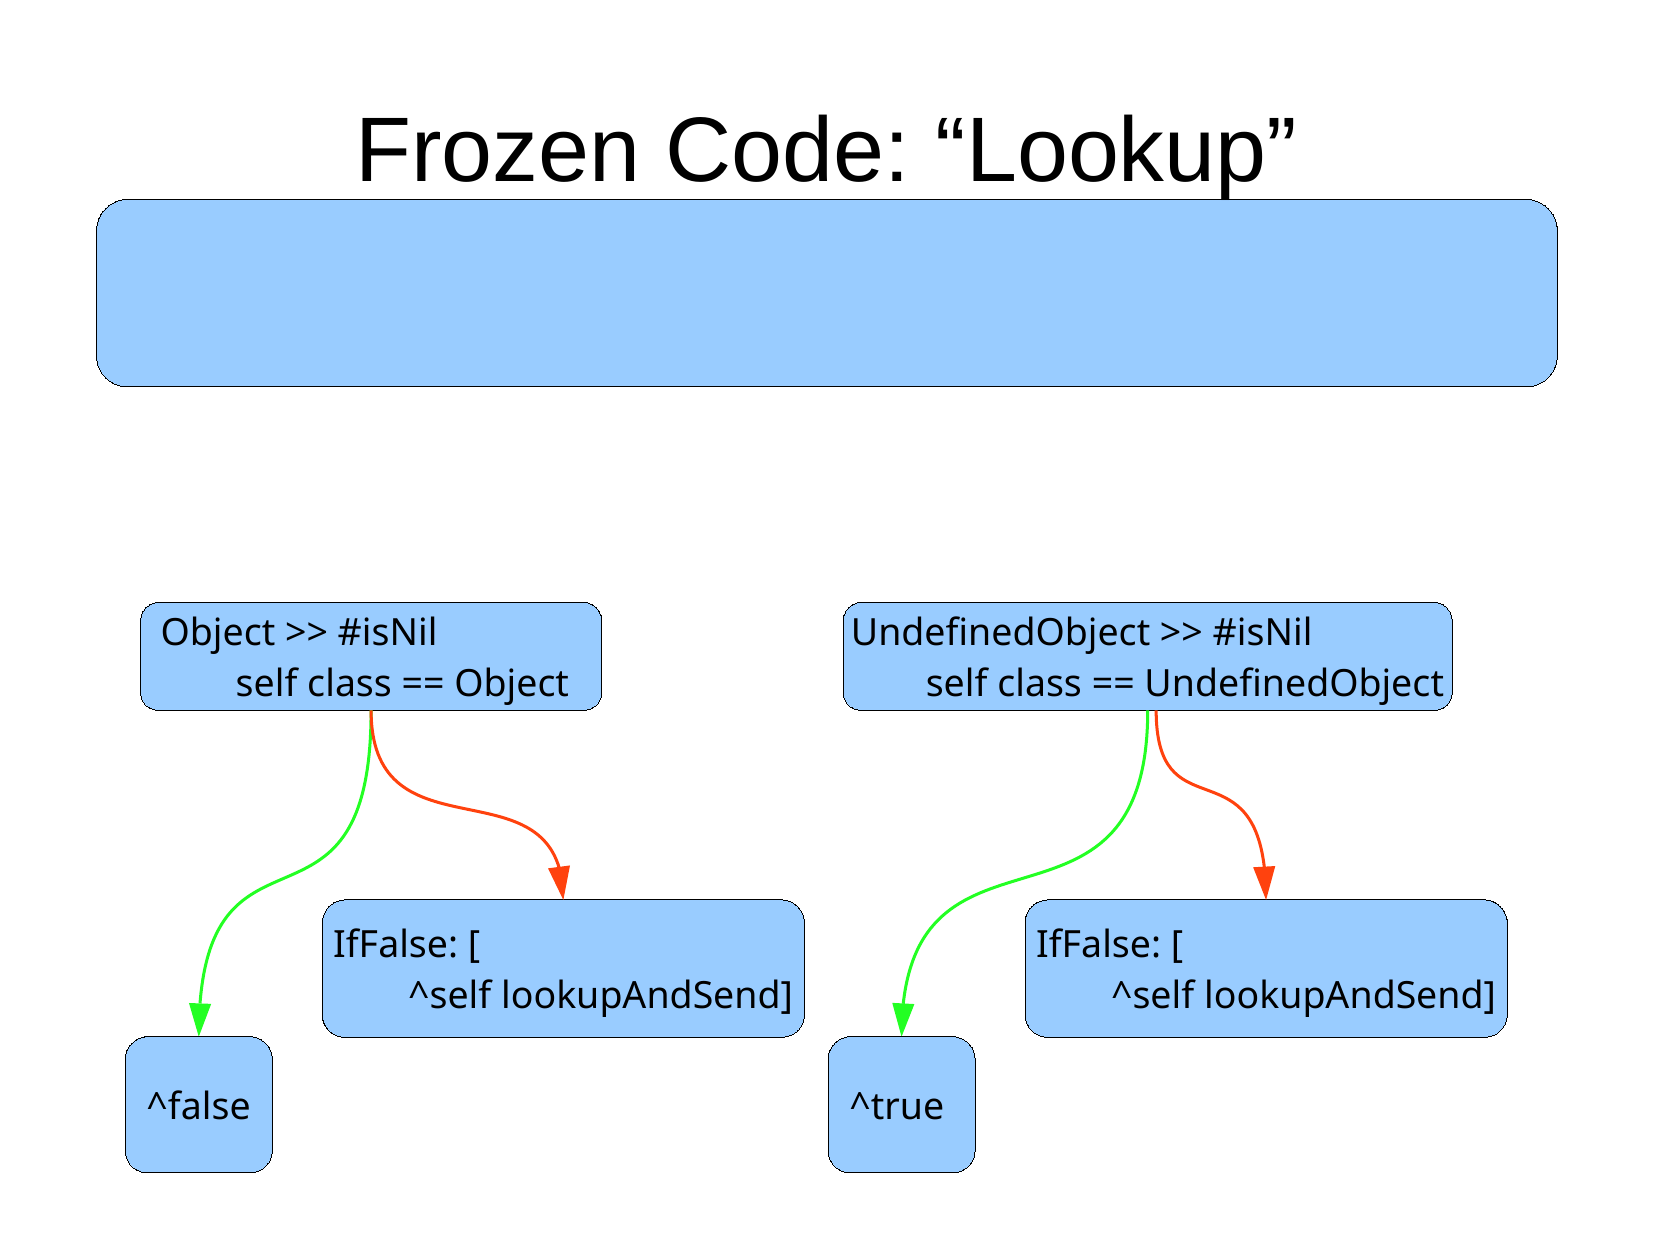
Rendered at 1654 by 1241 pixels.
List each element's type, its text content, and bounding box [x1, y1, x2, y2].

text_box Frozen Code: “Lookup” [143, 91, 1511, 209]
text_box IfFalse: [ ^self lookupAndSend] [322, 899, 805, 1038]
text_box ^false [125, 1036, 273, 1173]
text_box ^true [828, 1036, 976, 1173]
text_box [96, 199, 1558, 387]
text_box IfFalse: [ ^self lookupAndSend] [1025, 899, 1508, 1038]
text_box UndefinedObject >> #isNil self class == UndefinedObject [843, 602, 1453, 711]
text_box Object >> #isNil self class == Object [140, 602, 602, 711]
